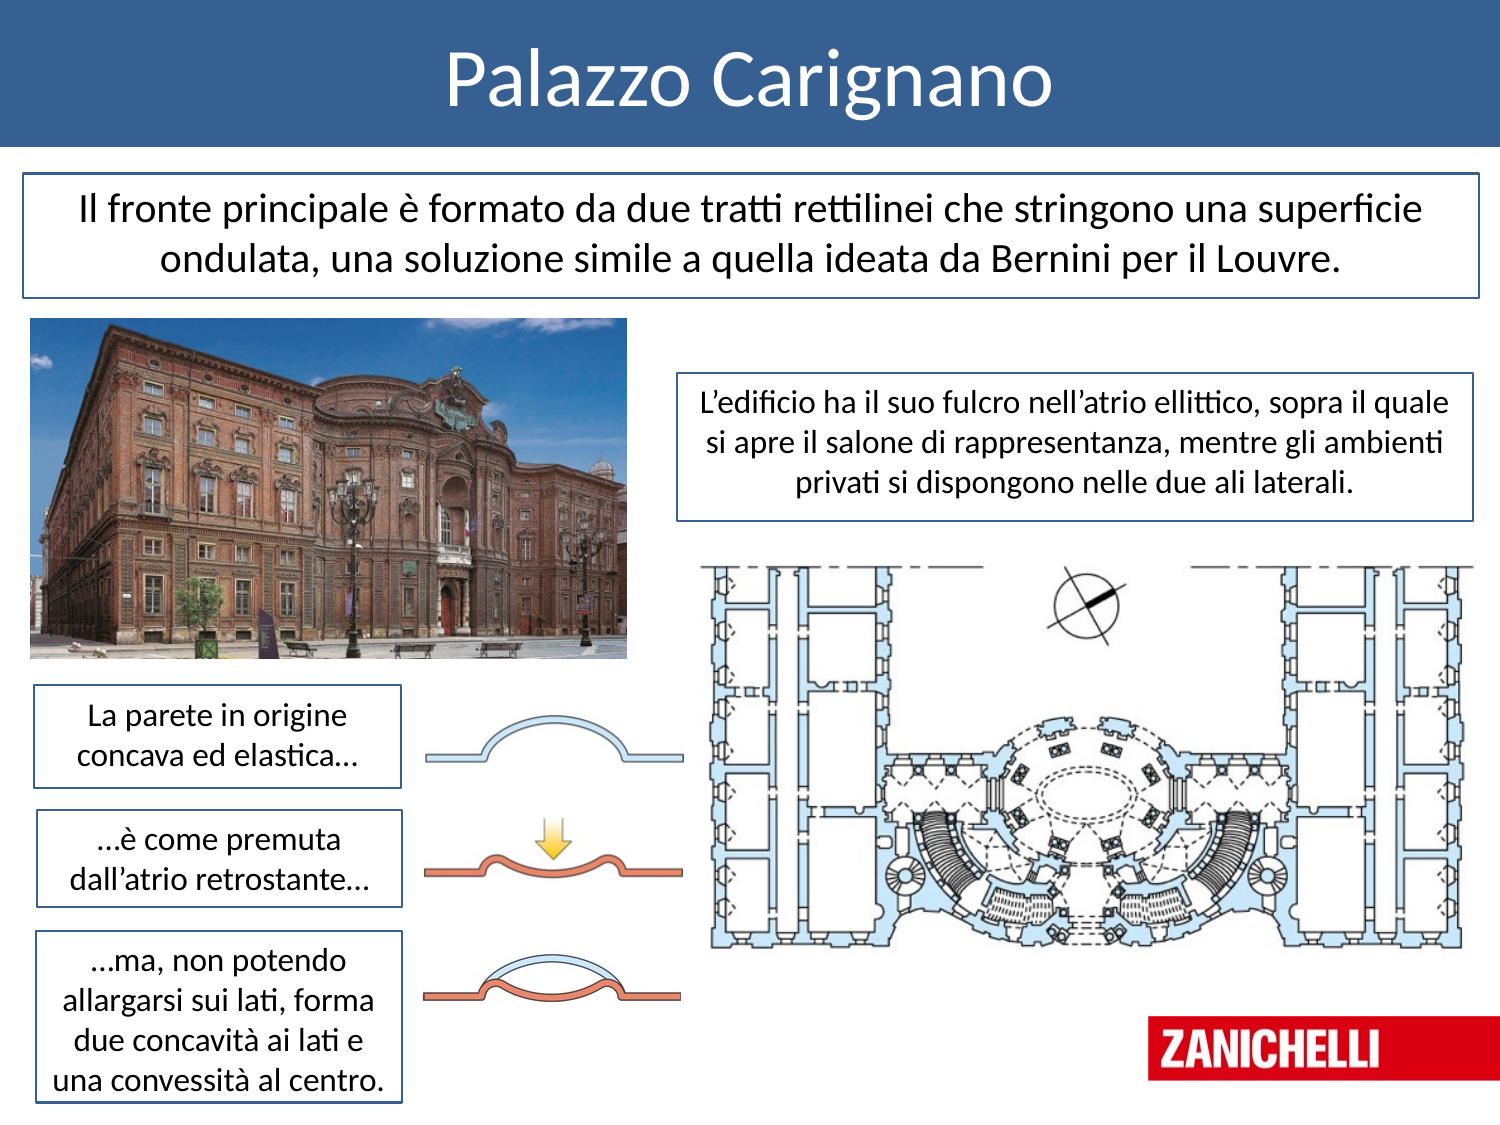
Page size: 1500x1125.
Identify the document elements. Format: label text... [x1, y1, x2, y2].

text_box …ma, non potendo allargarsi sui lati, forma due concavità ai lati e una convessità al centro. [35, 931, 403, 1103]
picture [422, 940, 681, 1021]
text_box …è come premuta dall’atrio retrostante… [36, 809, 403, 907]
picture [422, 813, 683, 903]
picture [30, 318, 627, 659]
picture [1148, 1016, 1500, 1081]
text_box Il fronte principale è formato da due tratti rettilinei che stringono una superficie ondulata, una soluzione simile a quella ideata da Bernini per il Louvre. [23, 173, 1480, 298]
text_box La parete in origine concava ed elastica… [34, 685, 401, 789]
picture [423, 699, 684, 789]
text_box Palazzo Carignano [0, 0, 1500, 146]
text_box L’edificio ha il suo fulcro nell’atrio ellittico, sopra il quale si apre il salone di rappresentanza, mentre gli ambienti privati si dispongono nelle due ali laterali. [677, 372, 1474, 521]
picture [697, 565, 1476, 955]
